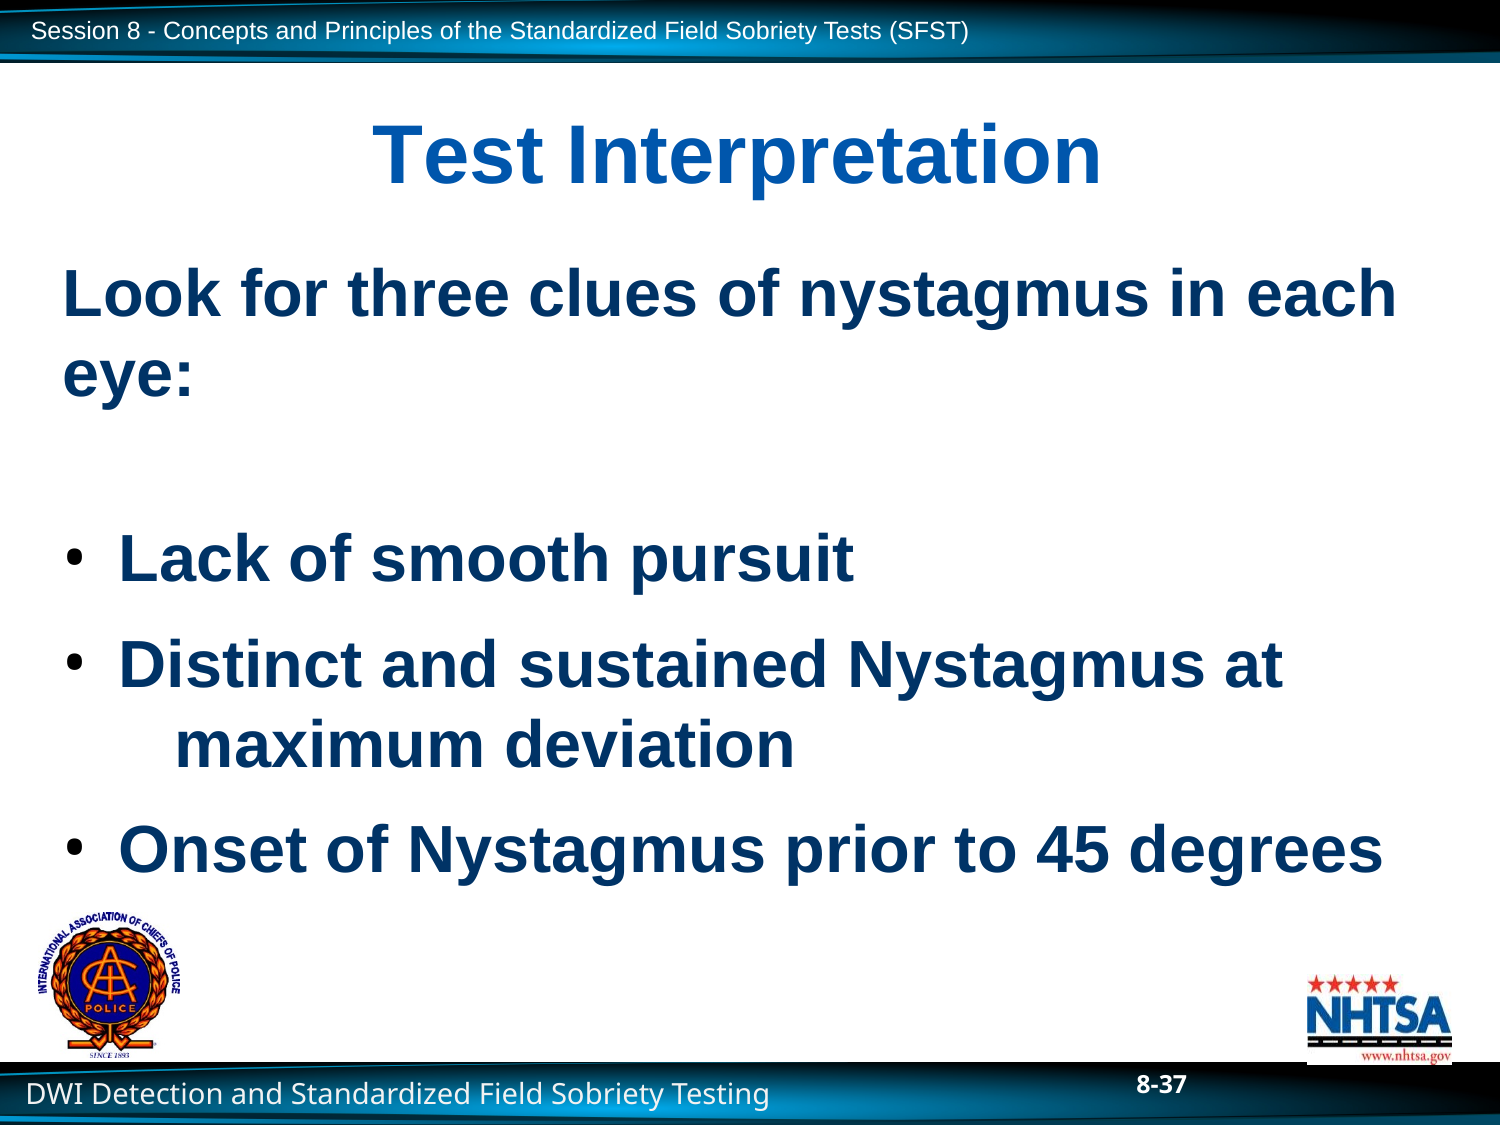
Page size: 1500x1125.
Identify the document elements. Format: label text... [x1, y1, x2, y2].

title Test Interpretation [50, 87, 1451, 213]
slide_number 8-37 [1121, 1055, 1472, 1116]
list Look for three clues of nystagmus in each eye: Lack of smooth pursuit Distinct and sustained Nystagmus at maximum deviation Onset of Nystagmus prior to 45 degrees [62, 249, 1458, 1000]
